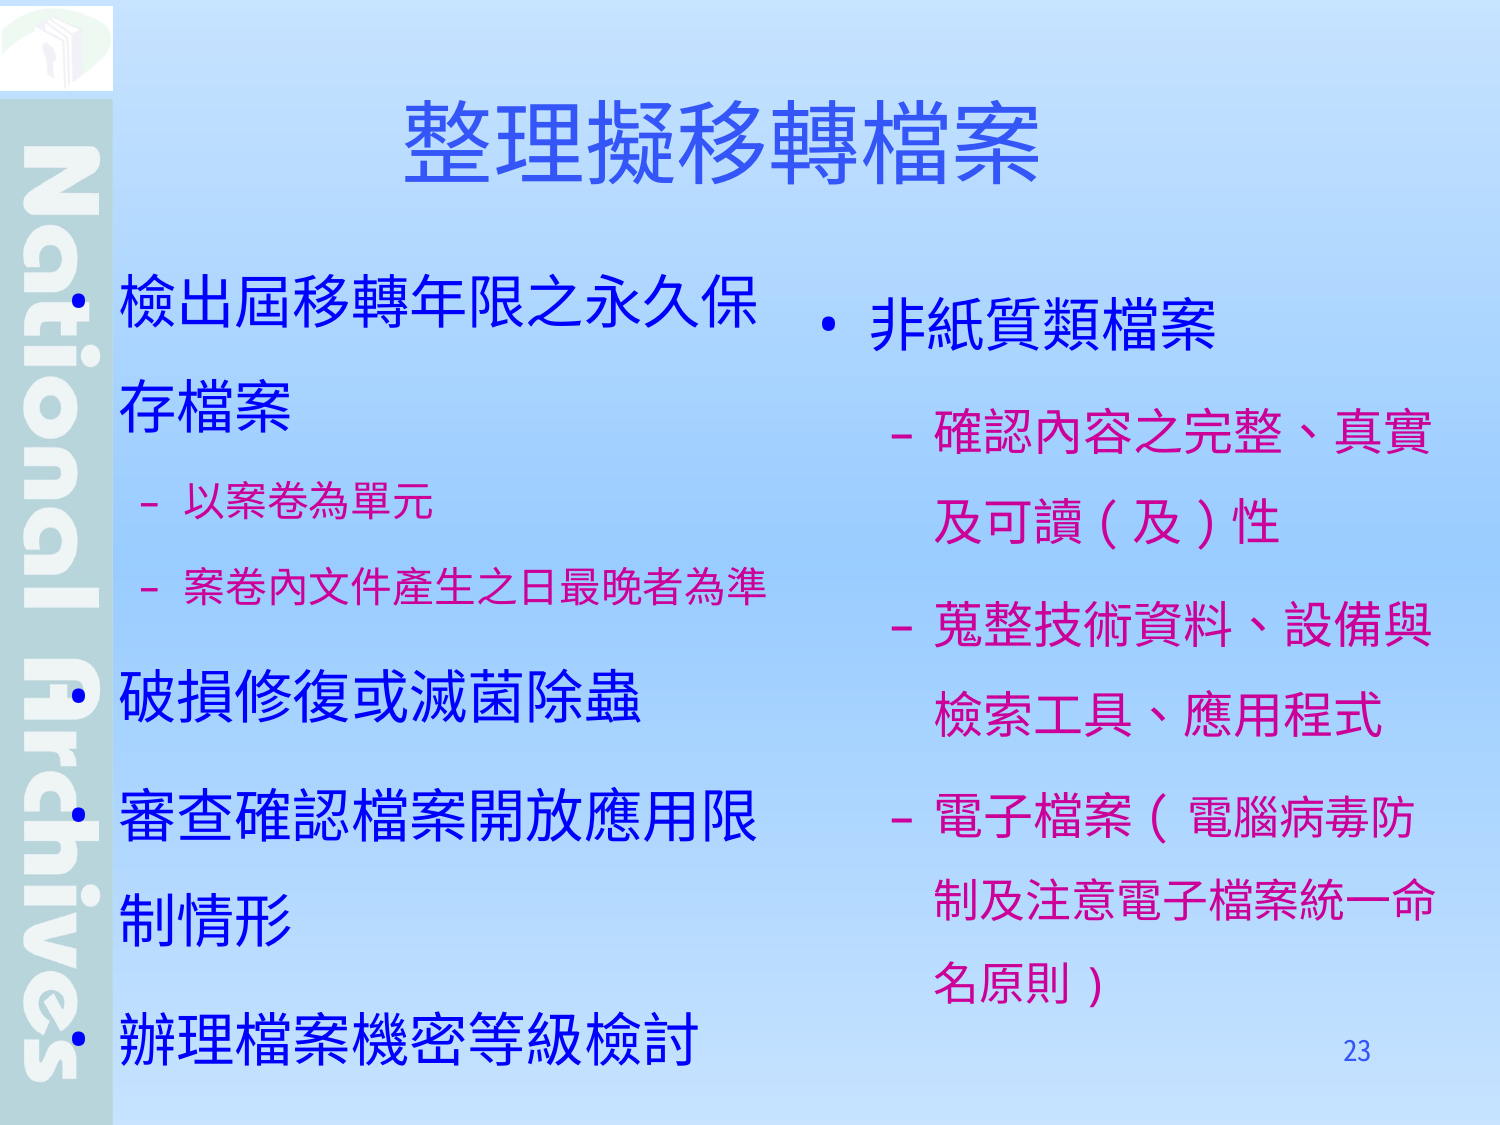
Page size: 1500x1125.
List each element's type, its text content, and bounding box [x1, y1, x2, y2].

list 檢出屆移轉年限之永久保存檔案 以案卷為單元 案卷內文件產生之日最晚者為準 破損修復或滅菌除蟲 審查確認檔案開放應用限制情形 辦理檔案機密等級檢討 [46, 222, 821, 1125]
picture [0, 6, 113, 91]
list 非紙質類檔案 確認內容之完整、真實及可讀(及)性 蒐整技術資料、設備與檢索工具、應用程式 電子檔案(電腦病毒防制及注意電子檔案統一命名原則) [796, 246, 1465, 1125]
picture [0, 99, 113, 1125]
title 整理擬移轉檔案 [112, 70, 1388, 211]
